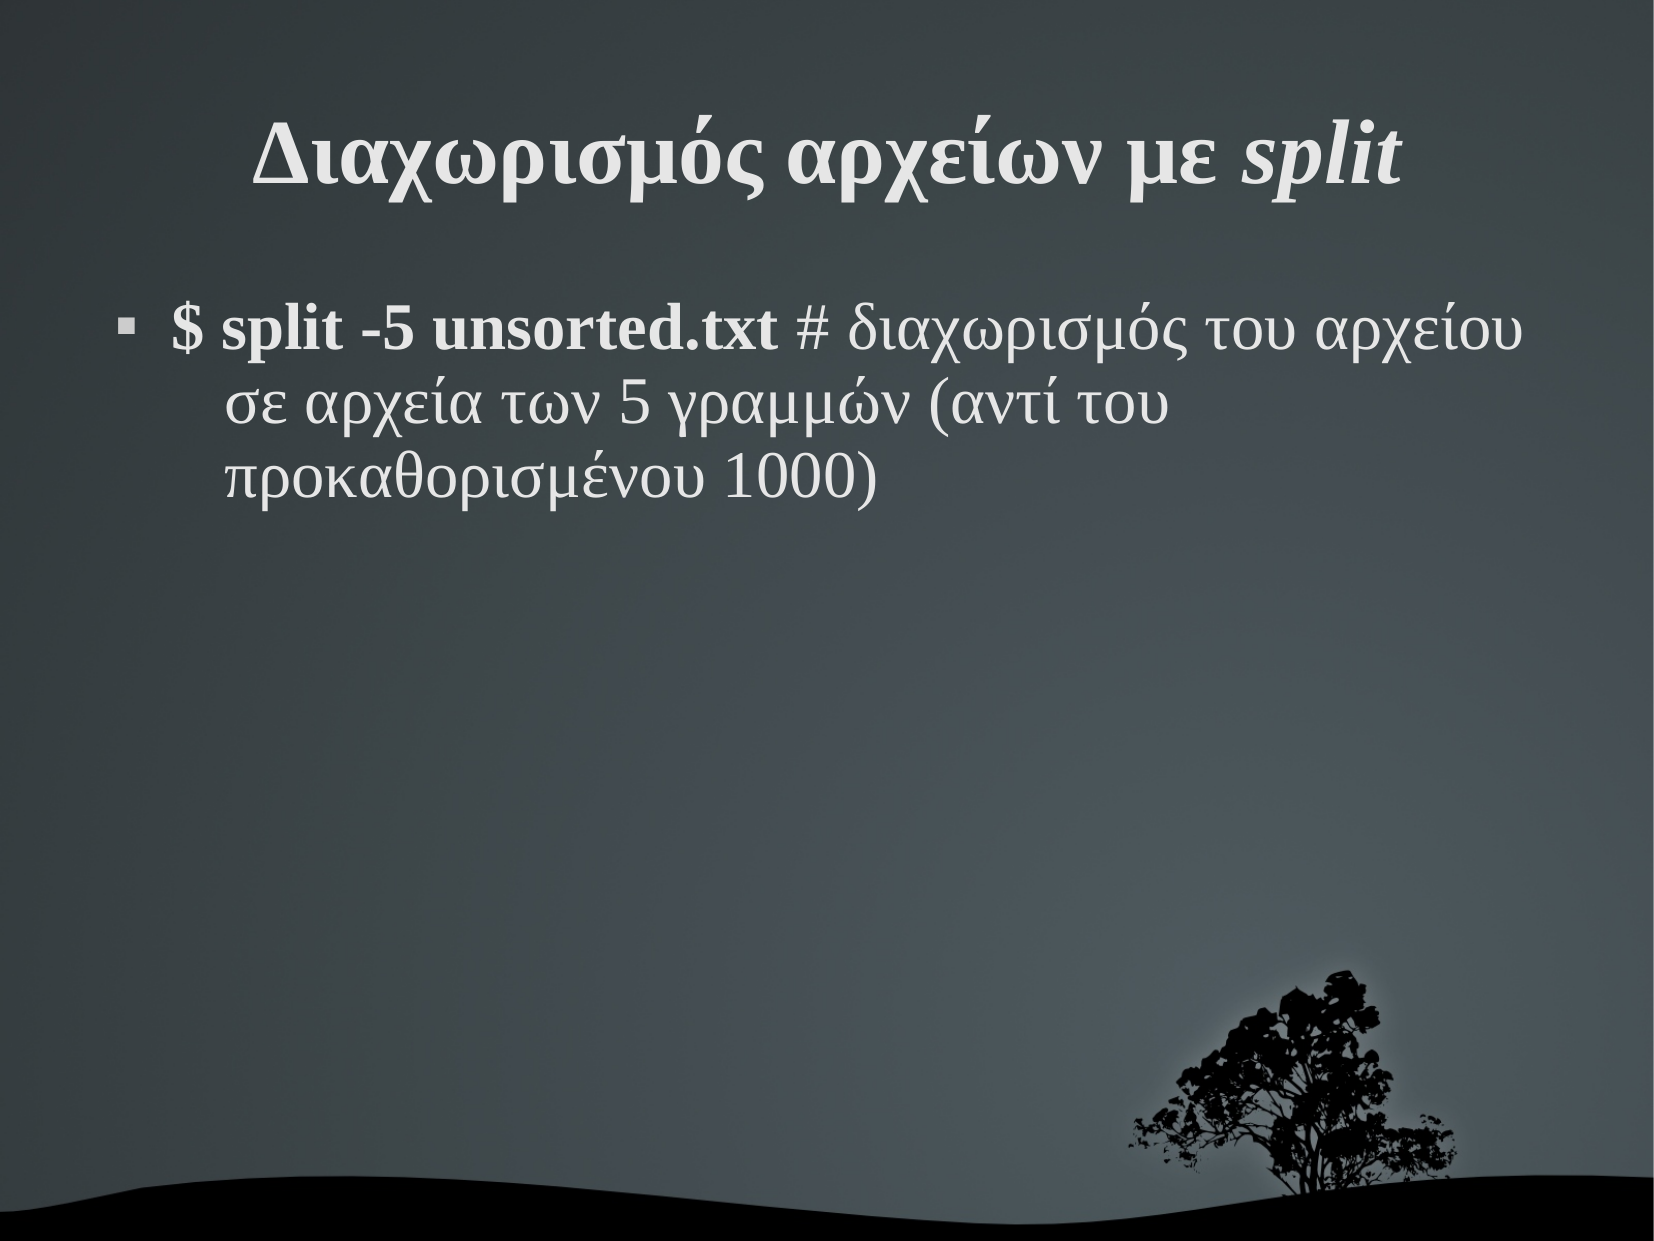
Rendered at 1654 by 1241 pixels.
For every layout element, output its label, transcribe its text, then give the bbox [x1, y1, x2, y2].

list $ split -5 unsorted.txt # διαχωρισμός του αρχείου σε αρχεία των 5 γραμμών (αντί του προκαθορισμένου 1000) [82, 290, 1571, 1109]
picture [0, 0, 1654, 1241]
title Διαχωρισμός αρχείων με split [82, 49, 1571, 257]
